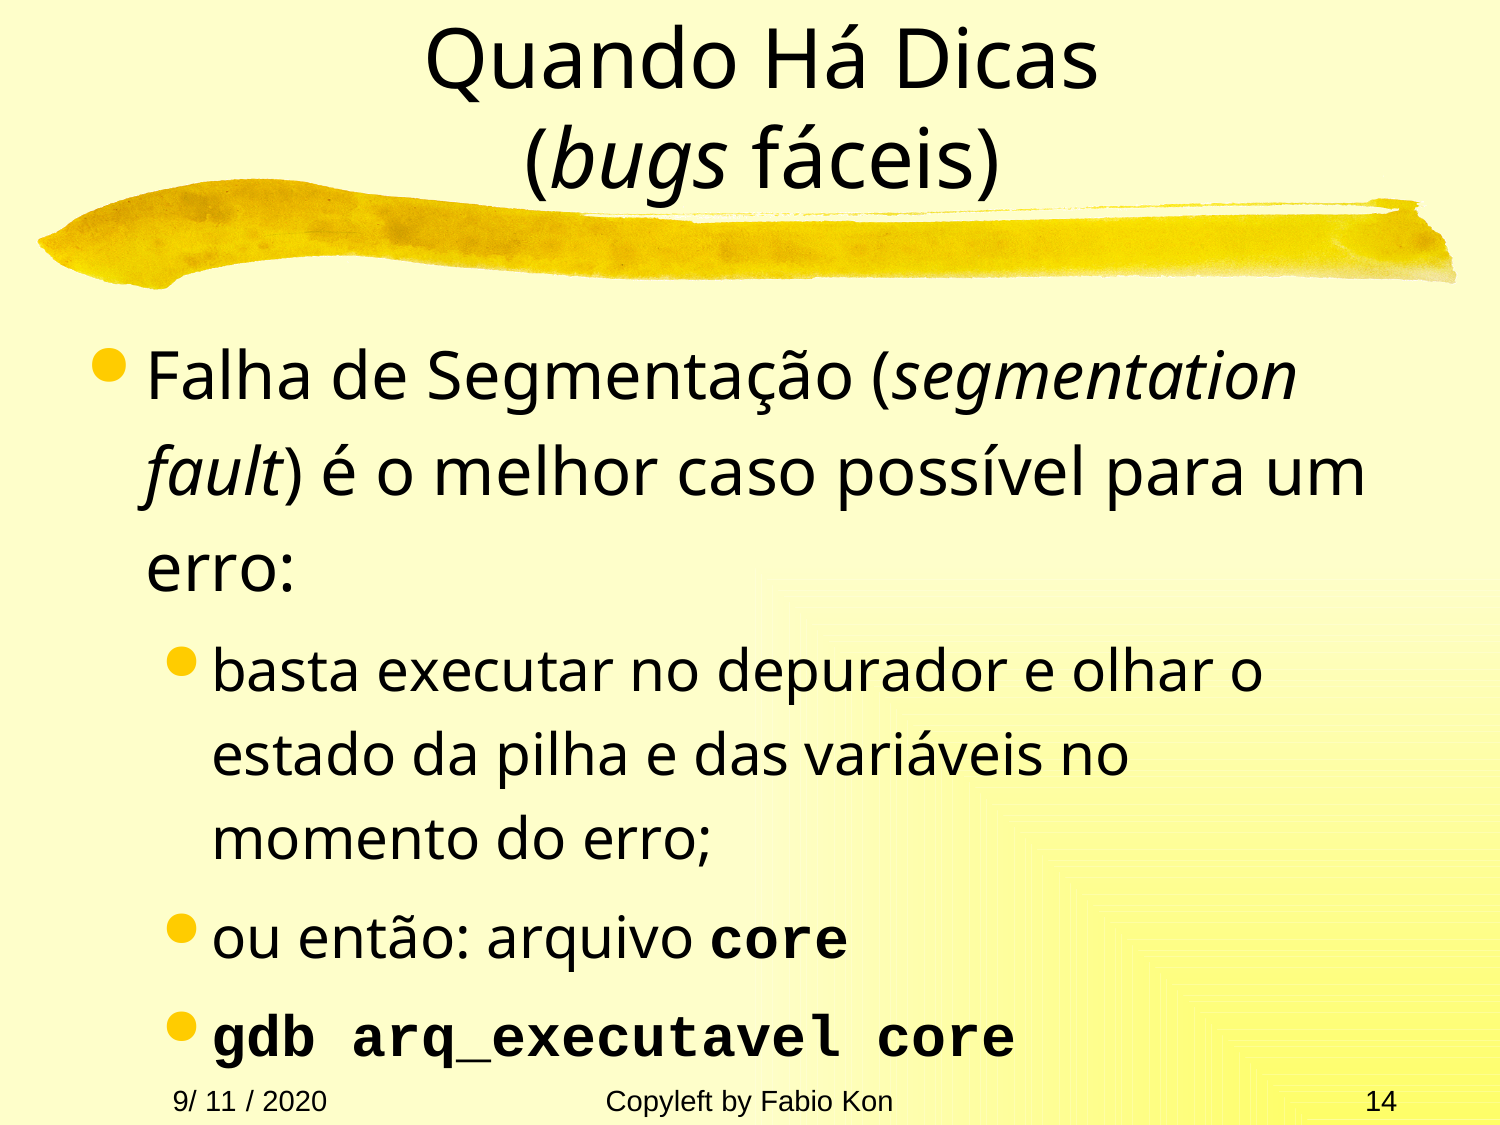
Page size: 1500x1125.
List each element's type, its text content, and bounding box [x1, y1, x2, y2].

picture [24, 174, 1463, 297]
list Falha de Segmentação (segmentation fault) é o melhor caso possível para um erro: basta executar no depurador e olhar o estado da pilha e das variáveis no momento do erro; ou então: arquivo core gdb arq_executavel core [74, 309, 1417, 994]
title Quando Há Dicas (bugs fáceis) [125, 0, 1401, 213]
